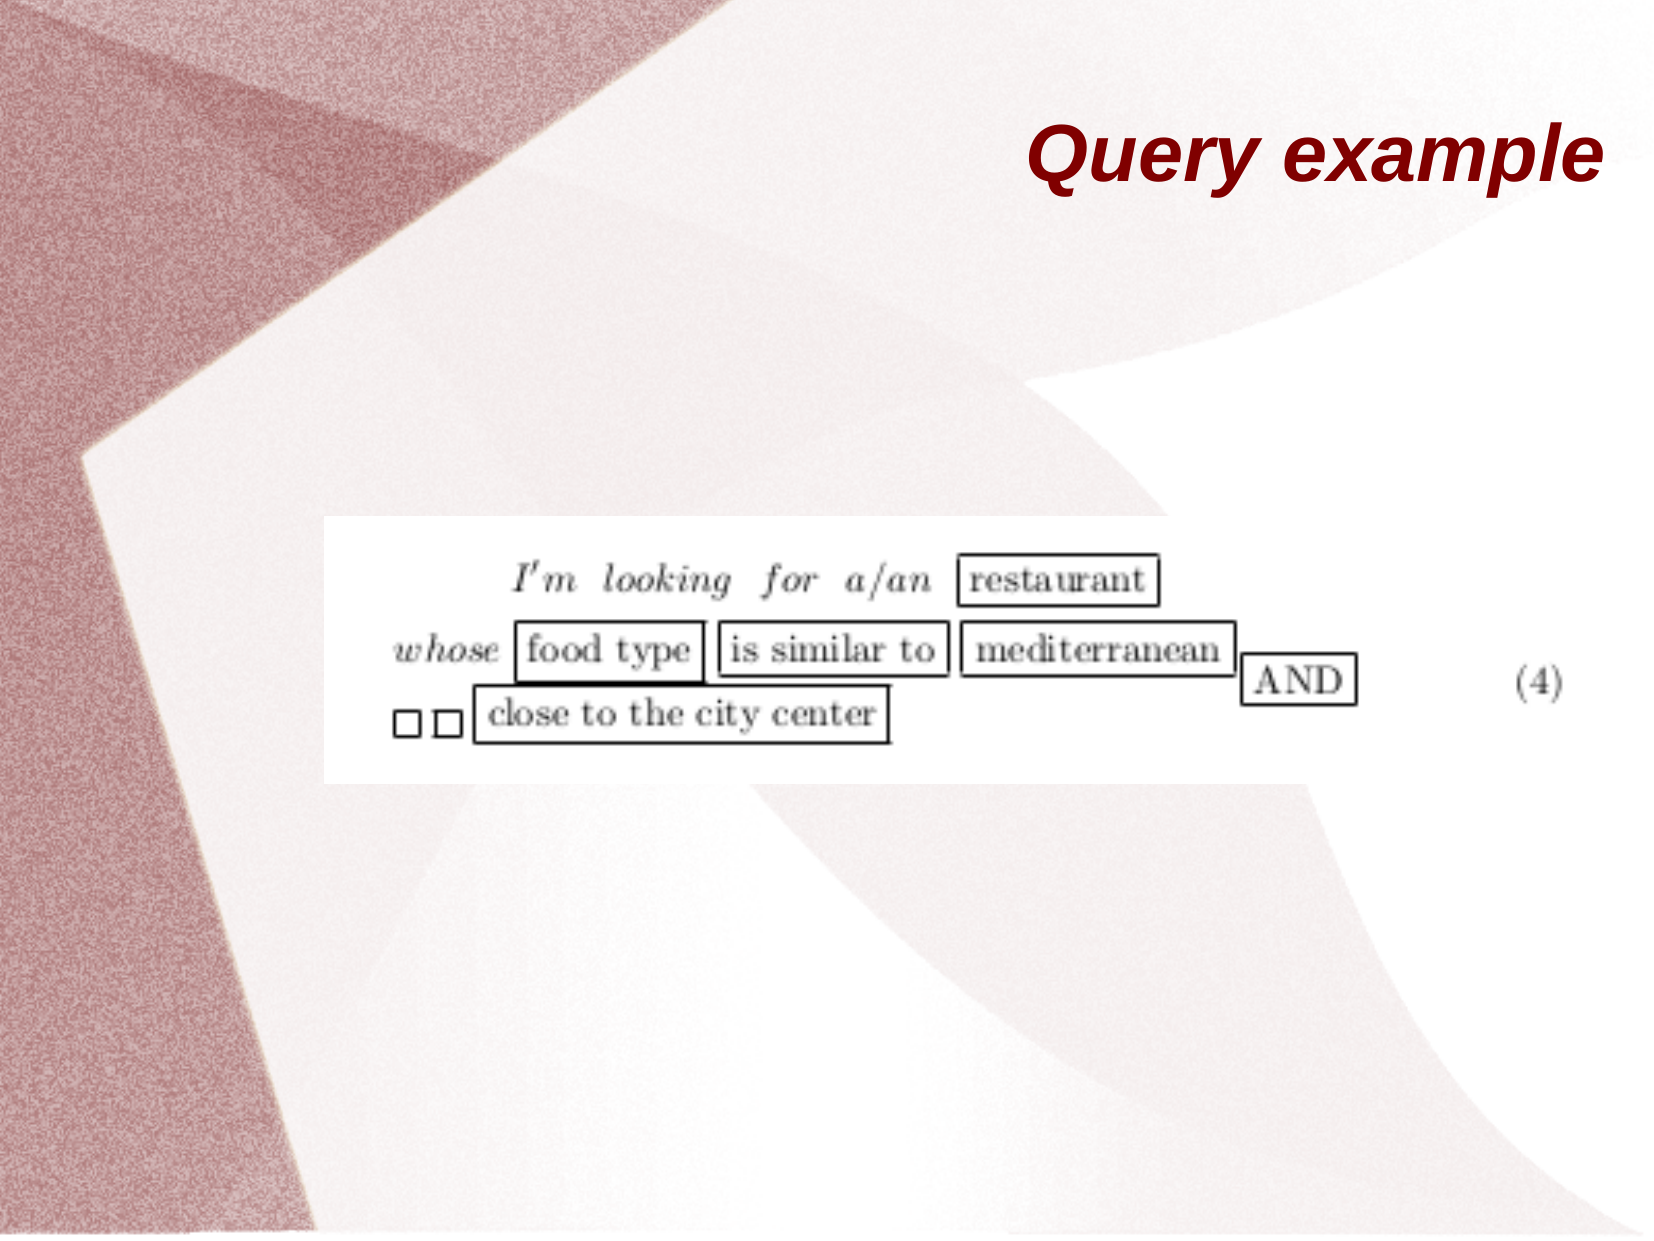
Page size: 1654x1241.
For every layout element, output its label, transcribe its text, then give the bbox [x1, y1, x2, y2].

title Query example [596, 49, 1607, 257]
picture [0, 0, 1654, 1241]
